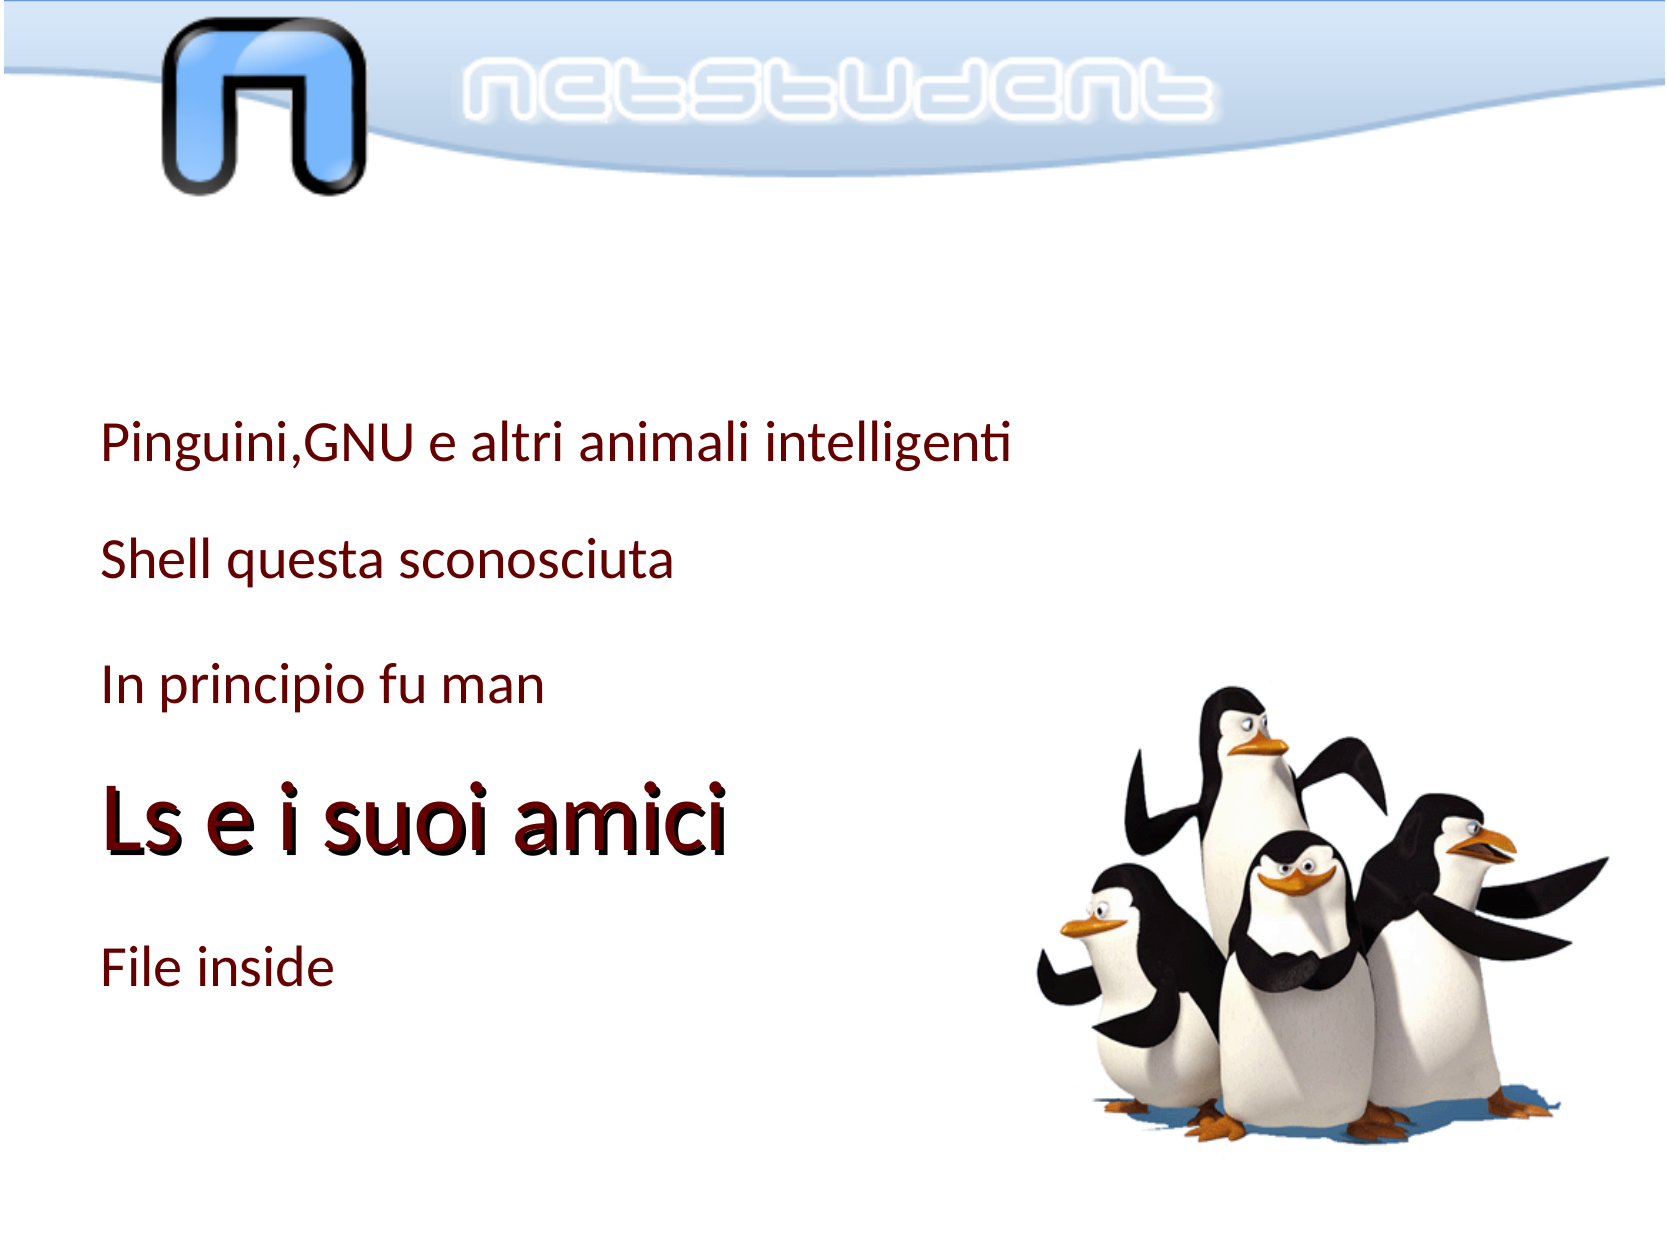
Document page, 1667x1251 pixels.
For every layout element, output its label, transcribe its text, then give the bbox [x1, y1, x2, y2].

title Pinguini,GNU e altri animali intelligenti Shell questa sconosciuta In principio fu man Ls e i suoi amici File inside [94, 296, 1447, 1123]
picture [0, 0, 1667, 1251]
